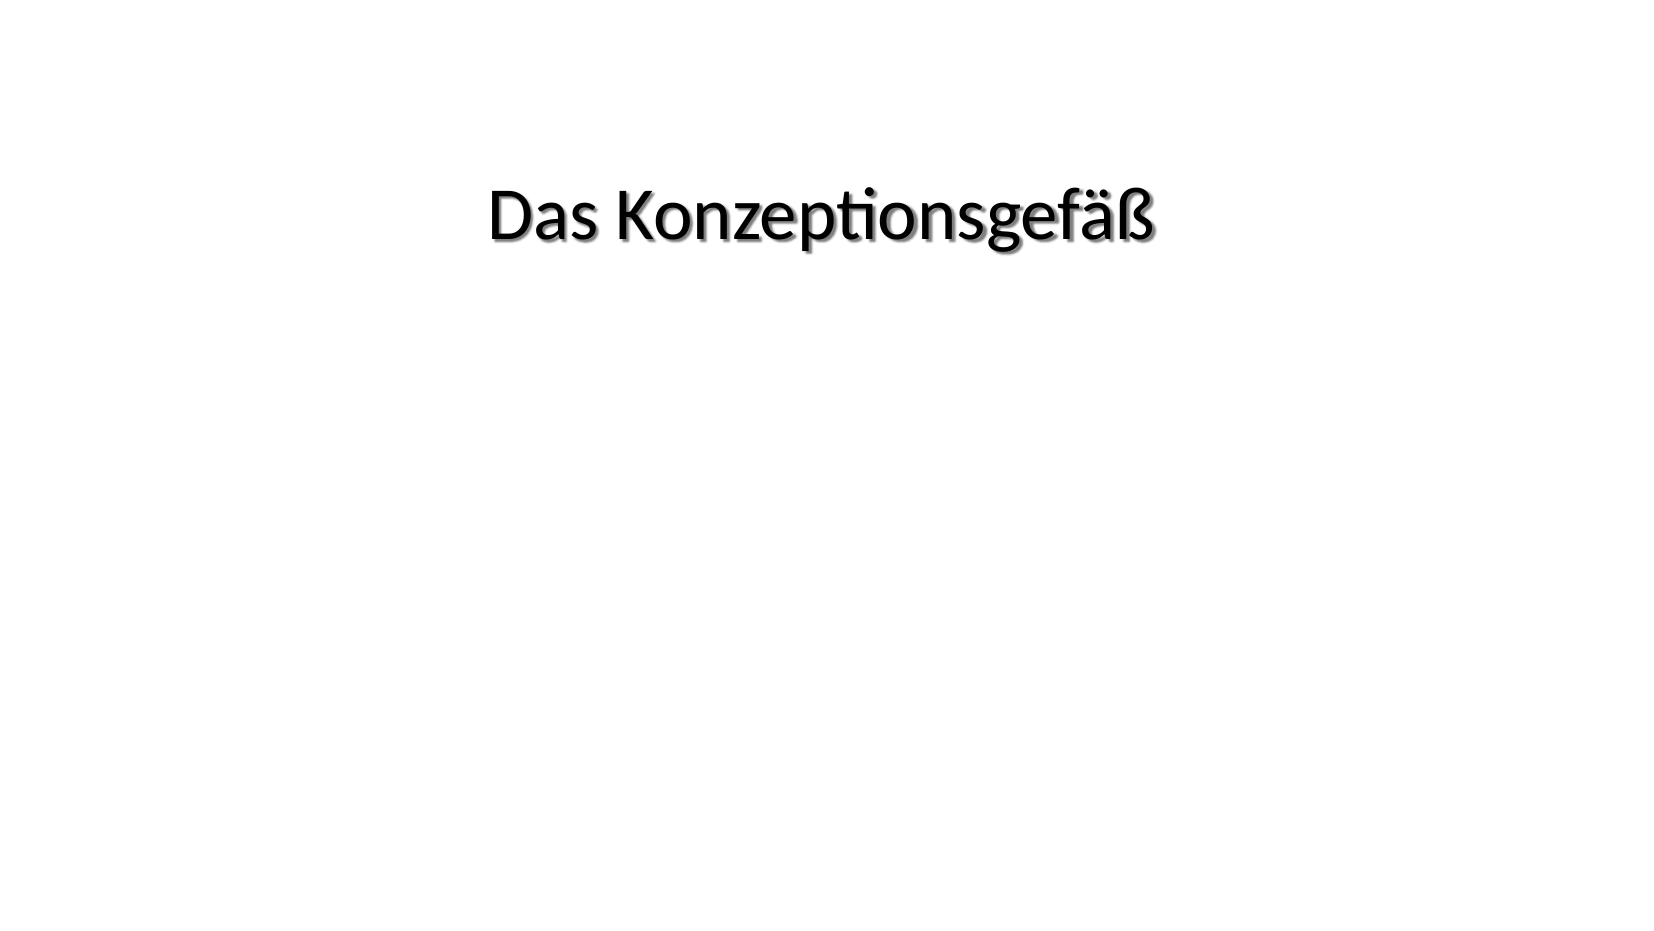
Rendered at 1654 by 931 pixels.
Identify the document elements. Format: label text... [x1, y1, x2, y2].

text_box Das Konzeptionsgefäß [472, 175, 1170, 266]
